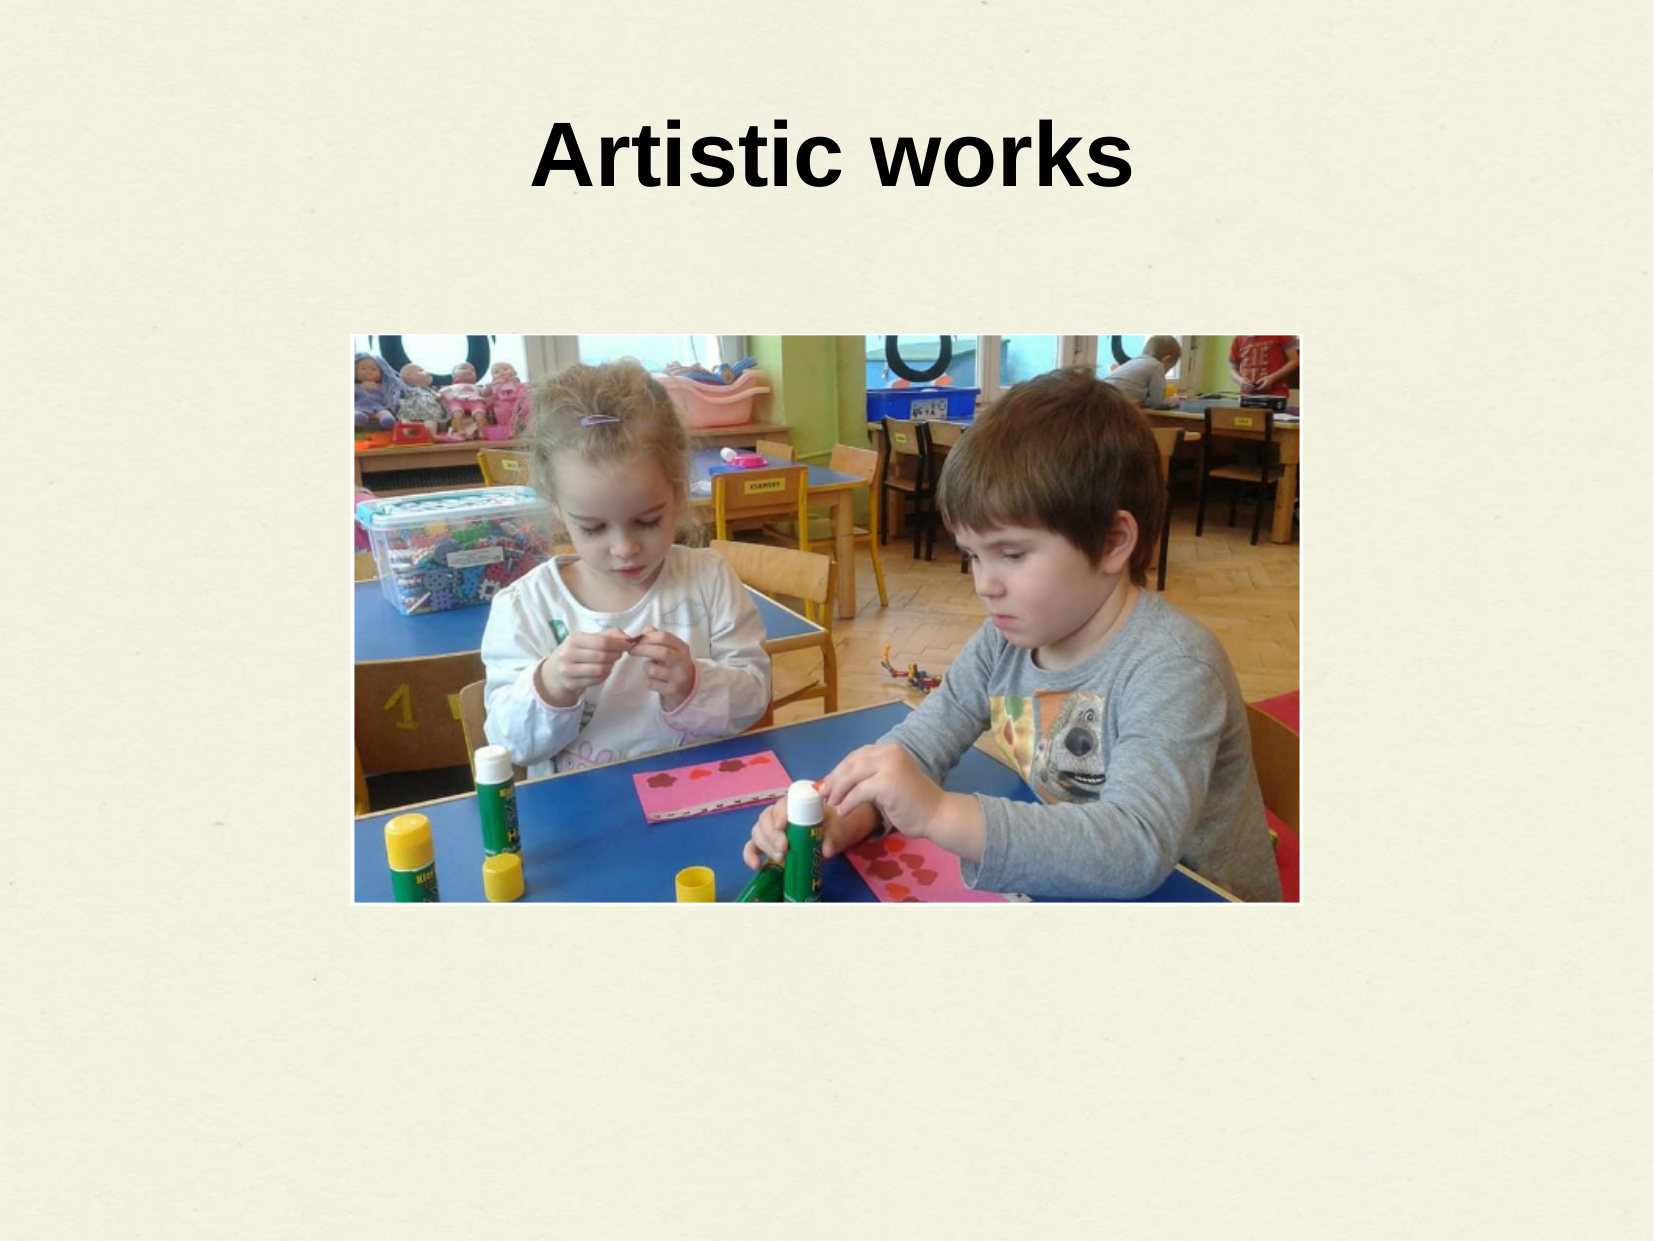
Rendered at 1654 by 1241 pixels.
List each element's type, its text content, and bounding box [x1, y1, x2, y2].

picture [0, 0, 1654, 1241]
title Artistic works [88, 59, 1577, 252]
